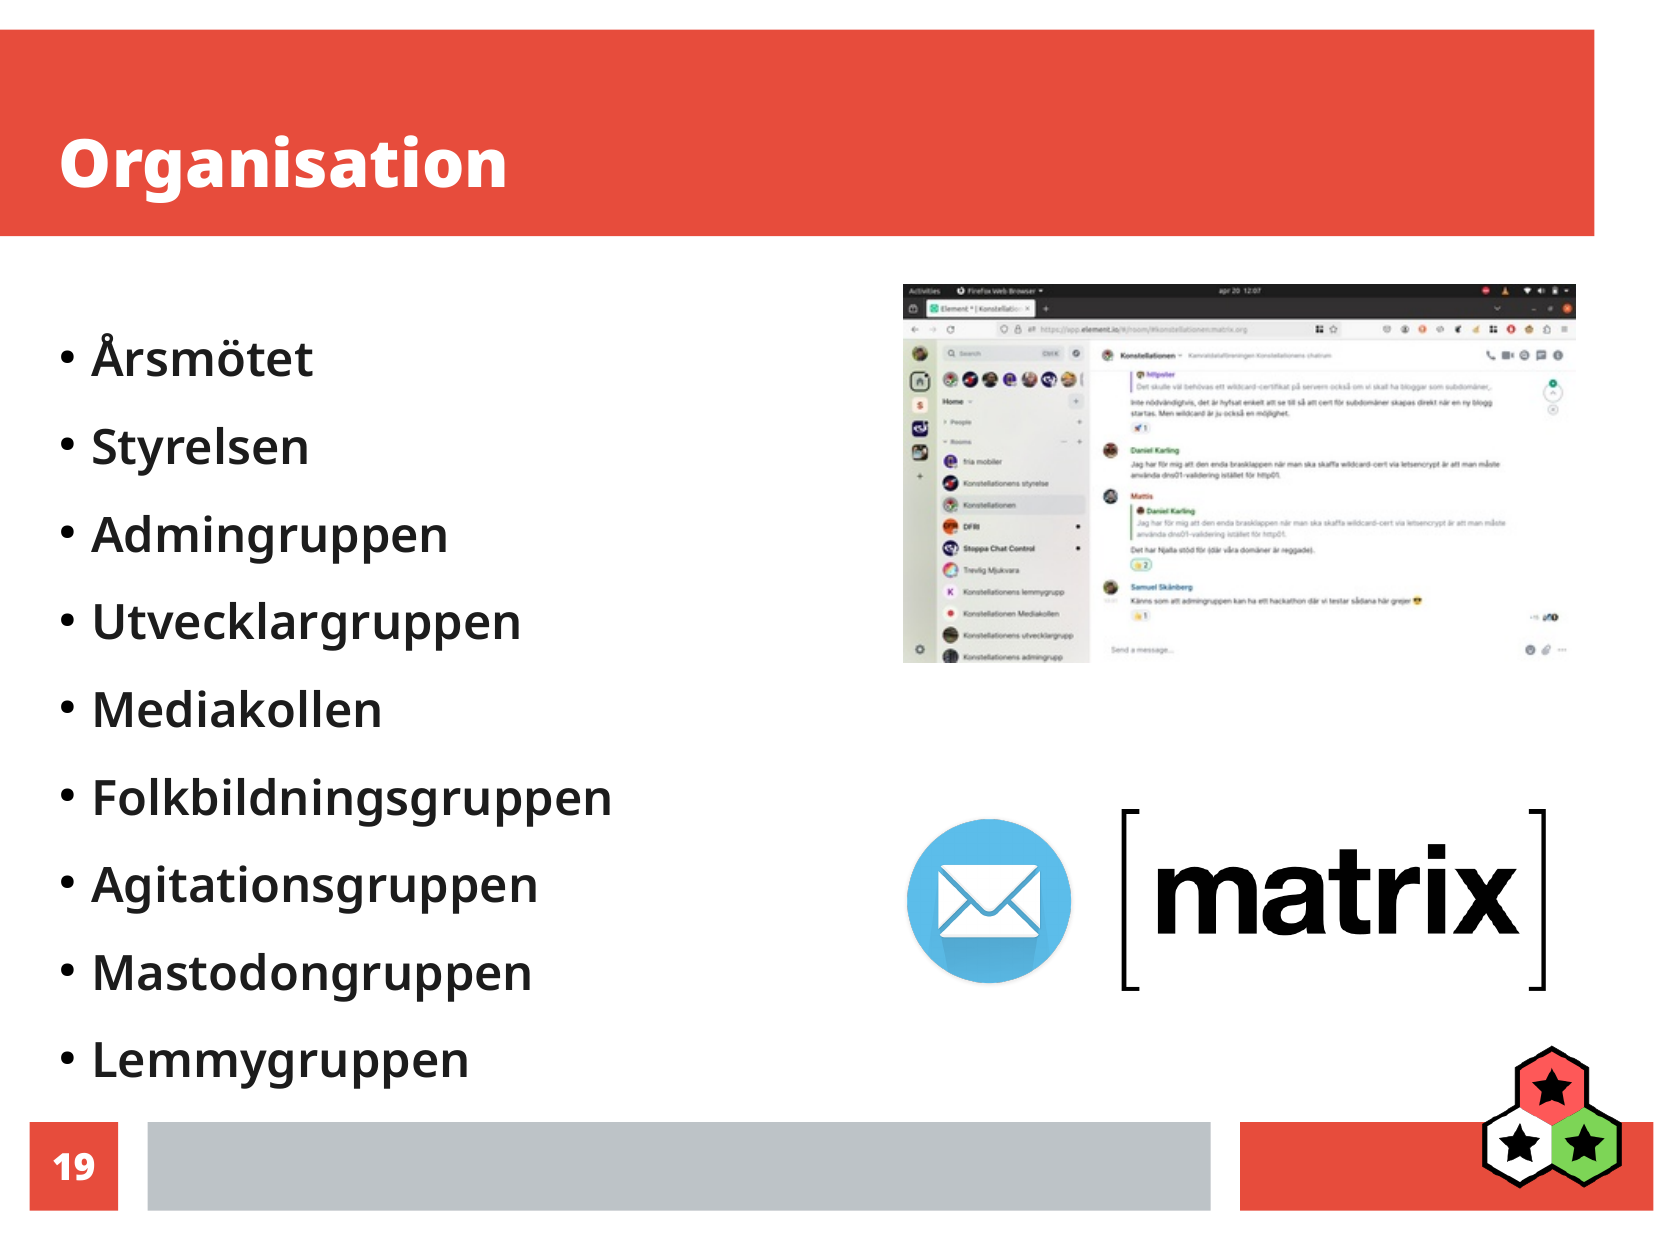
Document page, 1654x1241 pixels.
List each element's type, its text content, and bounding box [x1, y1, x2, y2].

picture [903, 284, 1576, 663]
picture [897, 809, 1081, 993]
picture [1463, 1028, 1640, 1205]
title Organisation [59, 59, 1595, 207]
list Årsmötet Styrelsen Admingruppen Utvecklargruppen Mediakollen Folkbildningsgruppen Agitationsgruppen Mastodongruppen Lemmygruppen [59, 324, 1565, 1093]
picture [1121, 809, 1546, 991]
